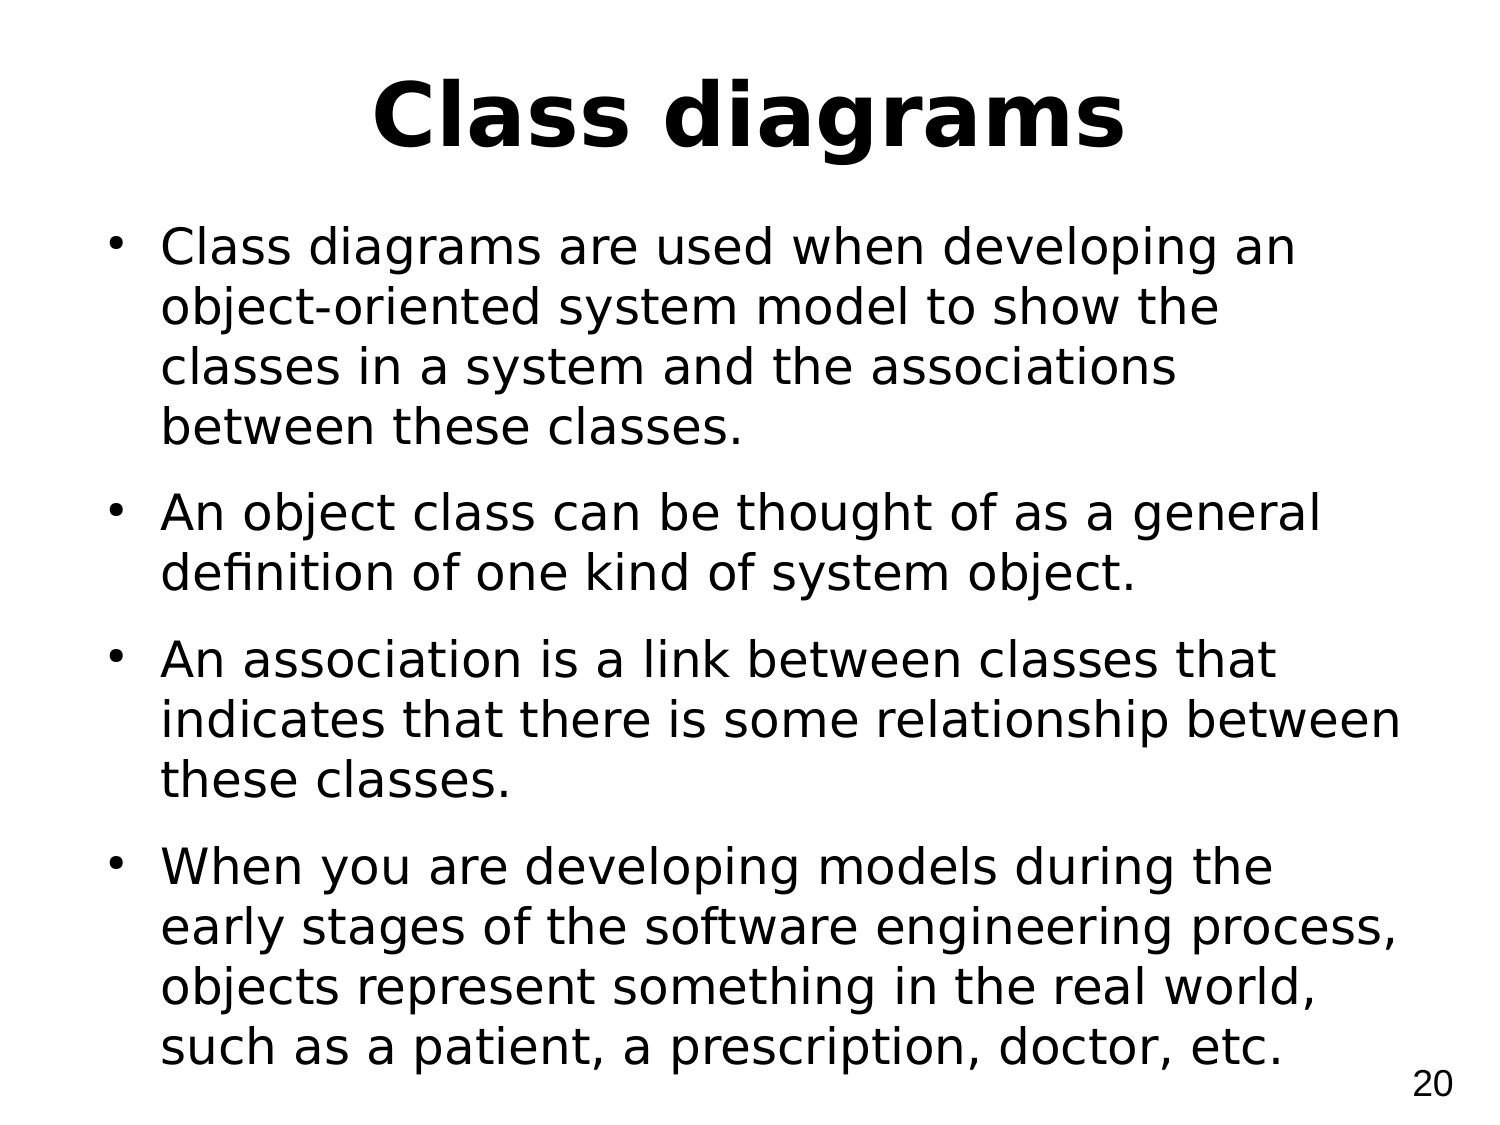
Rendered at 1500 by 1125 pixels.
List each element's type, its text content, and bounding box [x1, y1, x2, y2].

list Class diagrams are used when developing an object-oriented system model to show the classes in a system and the associations between these classes. An object class can be thought of as a general definition of one kind of system object. An association is a link between classes that indicates that there is some relationship between these classes. When you are developing models during the early stages of the software engineering process, objects represent something in the real world, such as a patient, a prescription, doctor, etc. [75, 206, 1425, 1093]
title Class diagrams [75, 44, 1425, 177]
